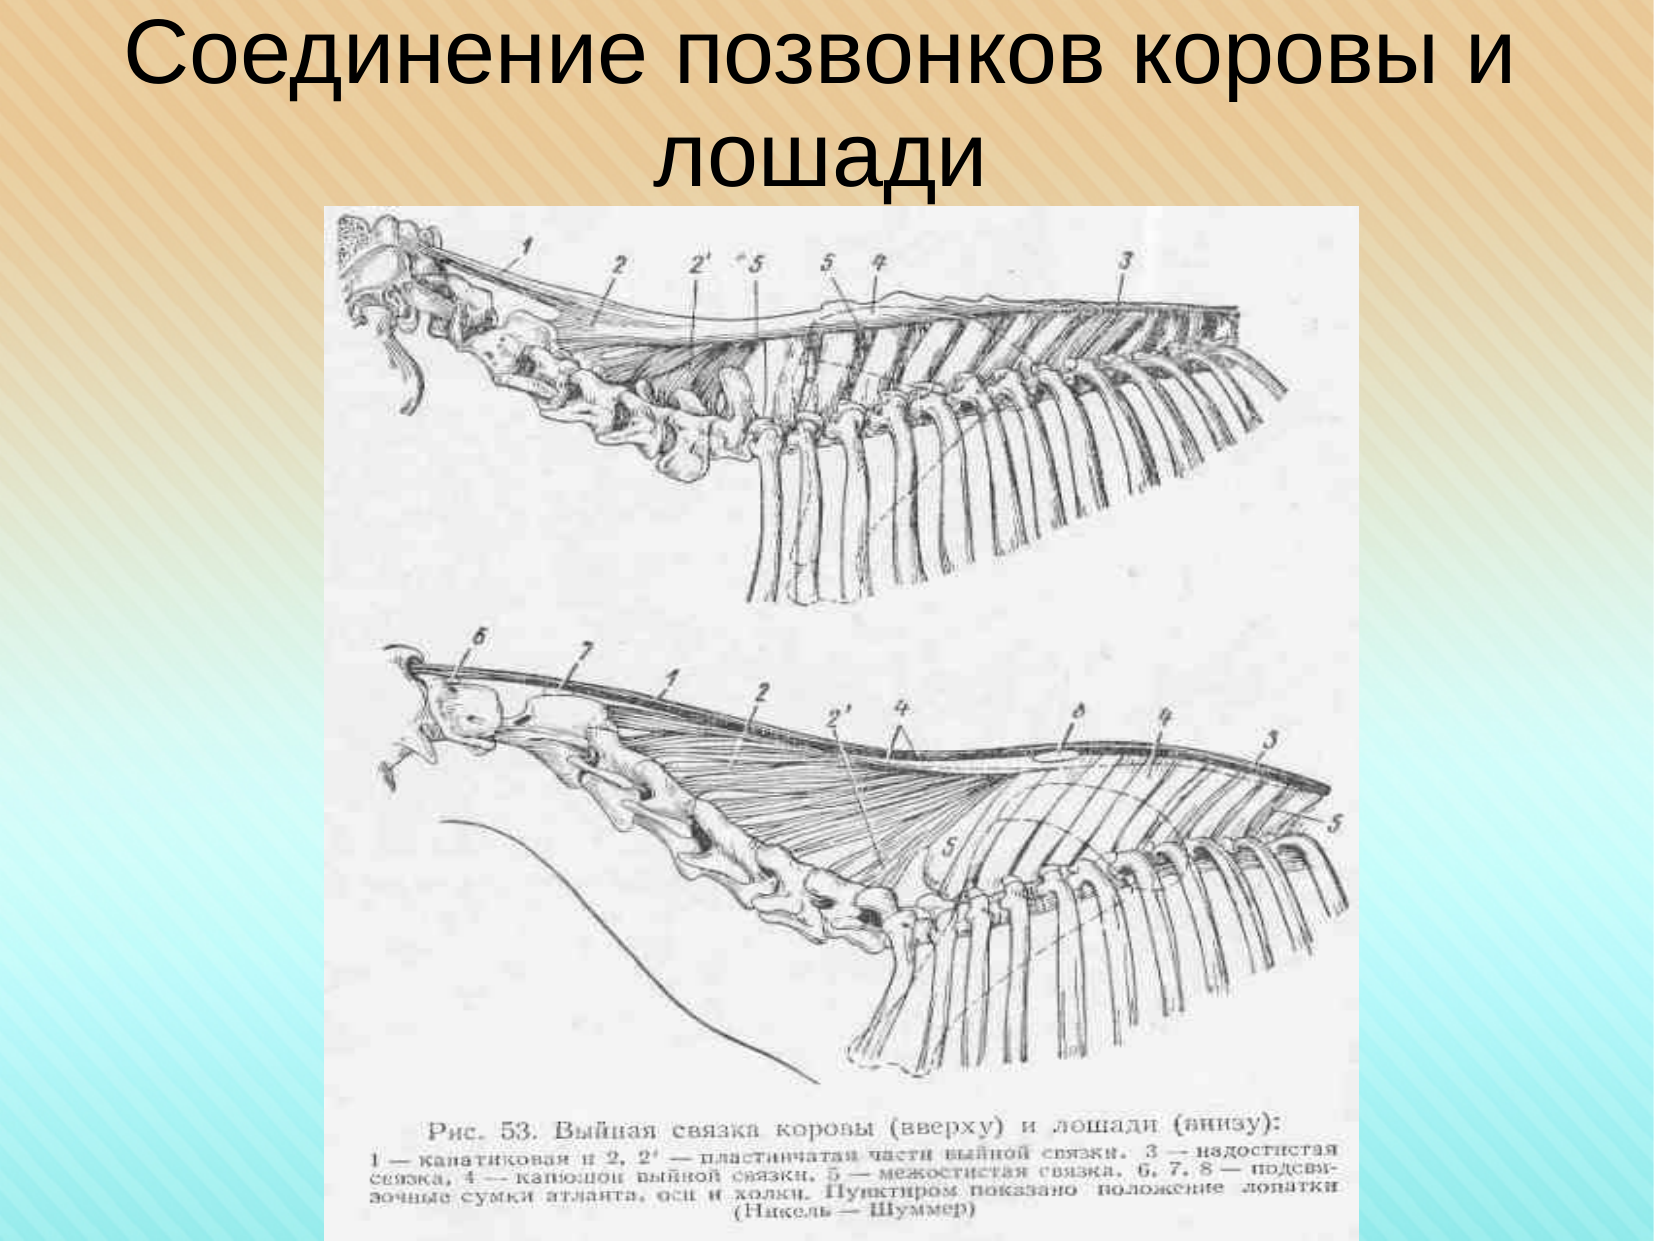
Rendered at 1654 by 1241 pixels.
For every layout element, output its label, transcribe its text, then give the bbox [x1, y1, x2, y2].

picture [0, 0, 1654, 1241]
title Соединение позвонков коровы и лошади [76, 0, 1565, 207]
